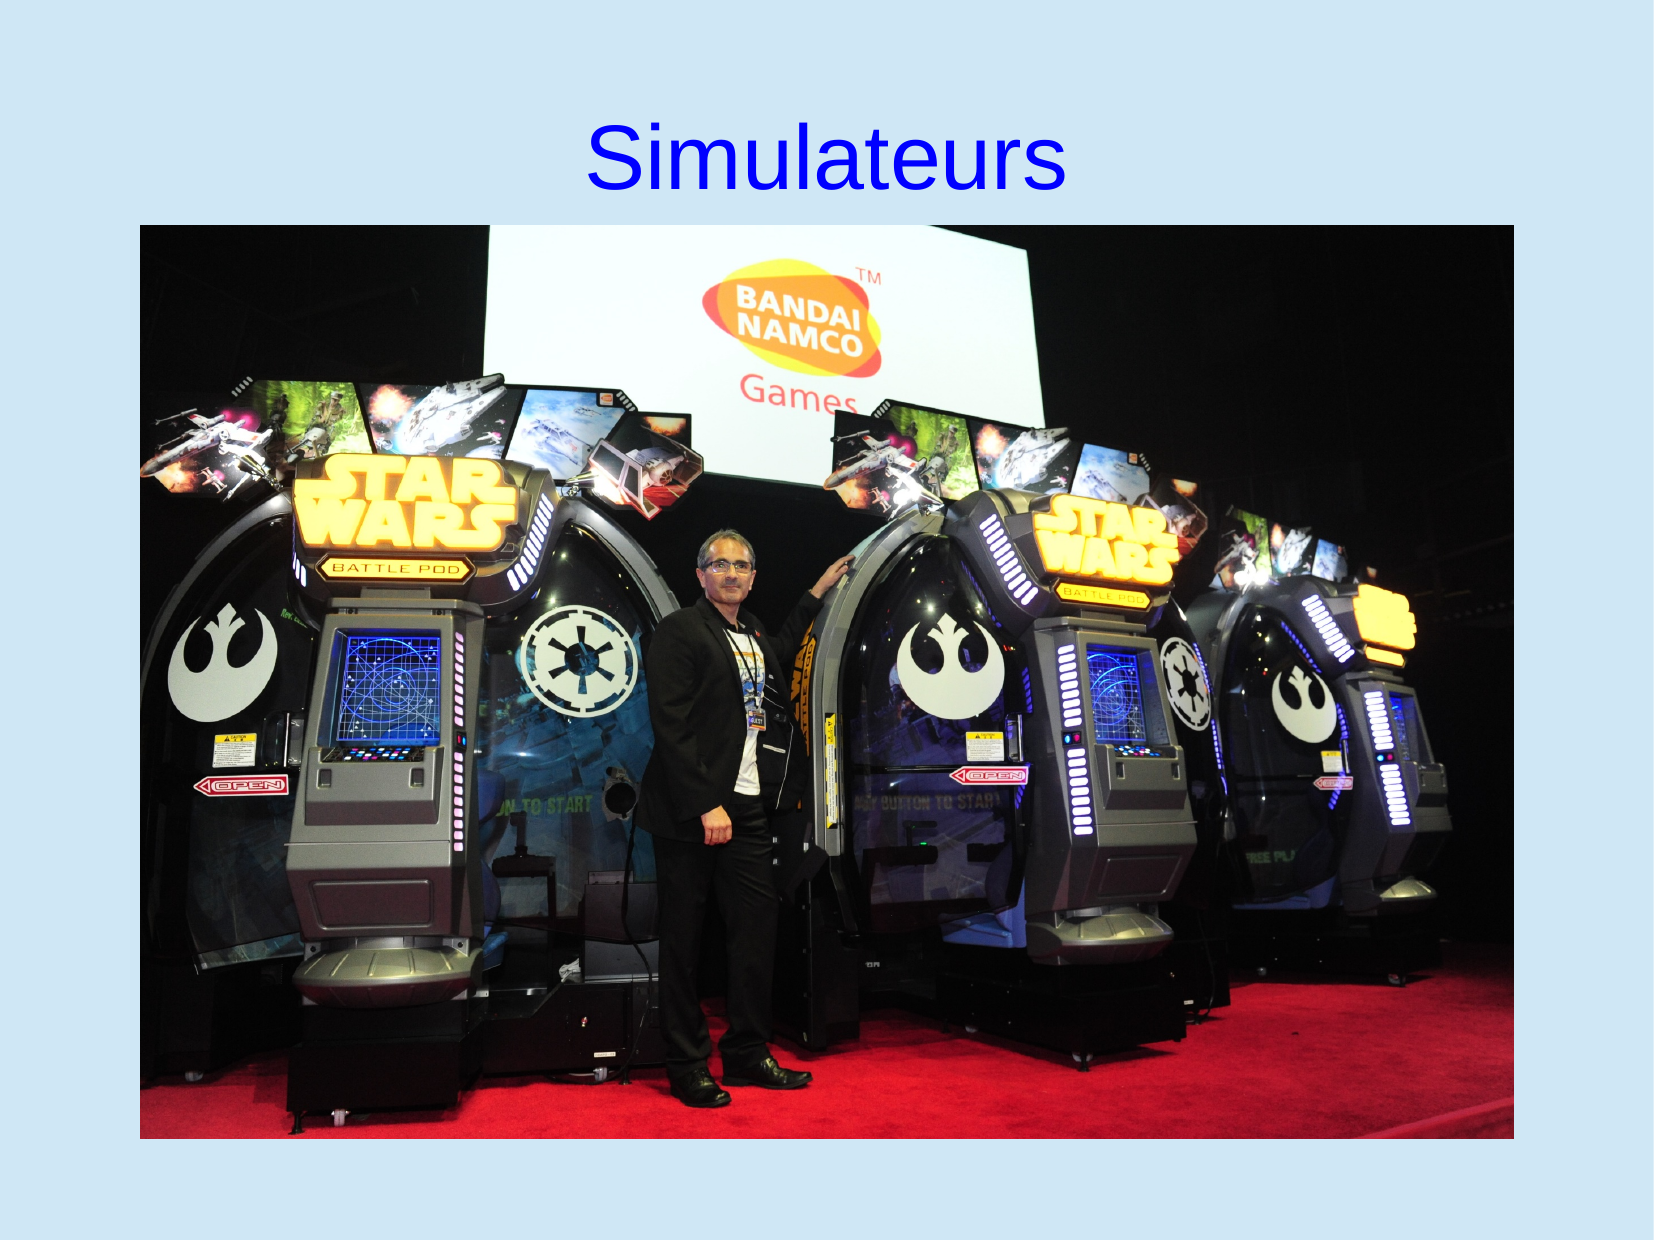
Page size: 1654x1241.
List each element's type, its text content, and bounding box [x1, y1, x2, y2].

text_box Simulateurs [82, 49, 1571, 257]
picture [140, 225, 1514, 1139]
